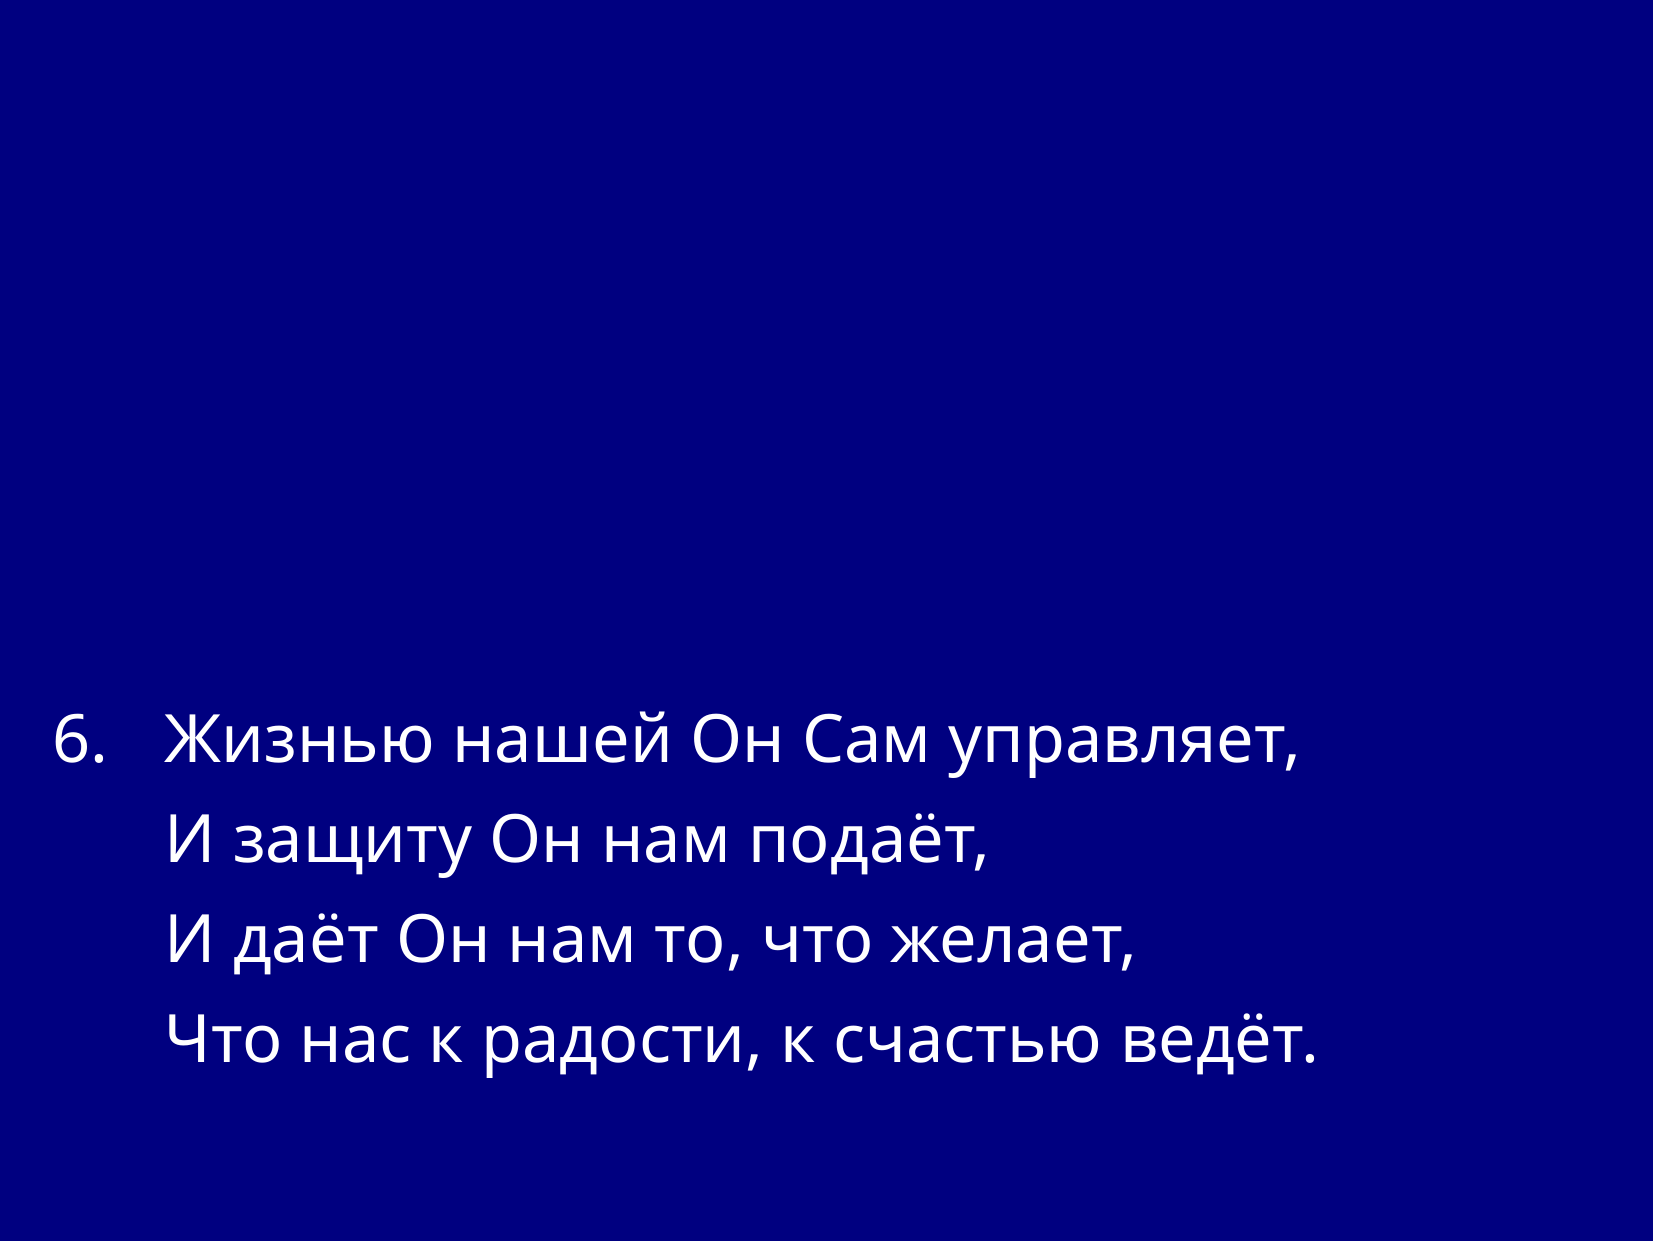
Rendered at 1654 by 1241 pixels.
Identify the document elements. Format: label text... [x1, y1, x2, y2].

text_box 6. Жизнью нашей Он Сам управляет, И защиту Он нам подаёт, И даёт Он нам то, что желает, Что нас к радости, к счастью ведёт. [37, 675, 1653, 1163]
